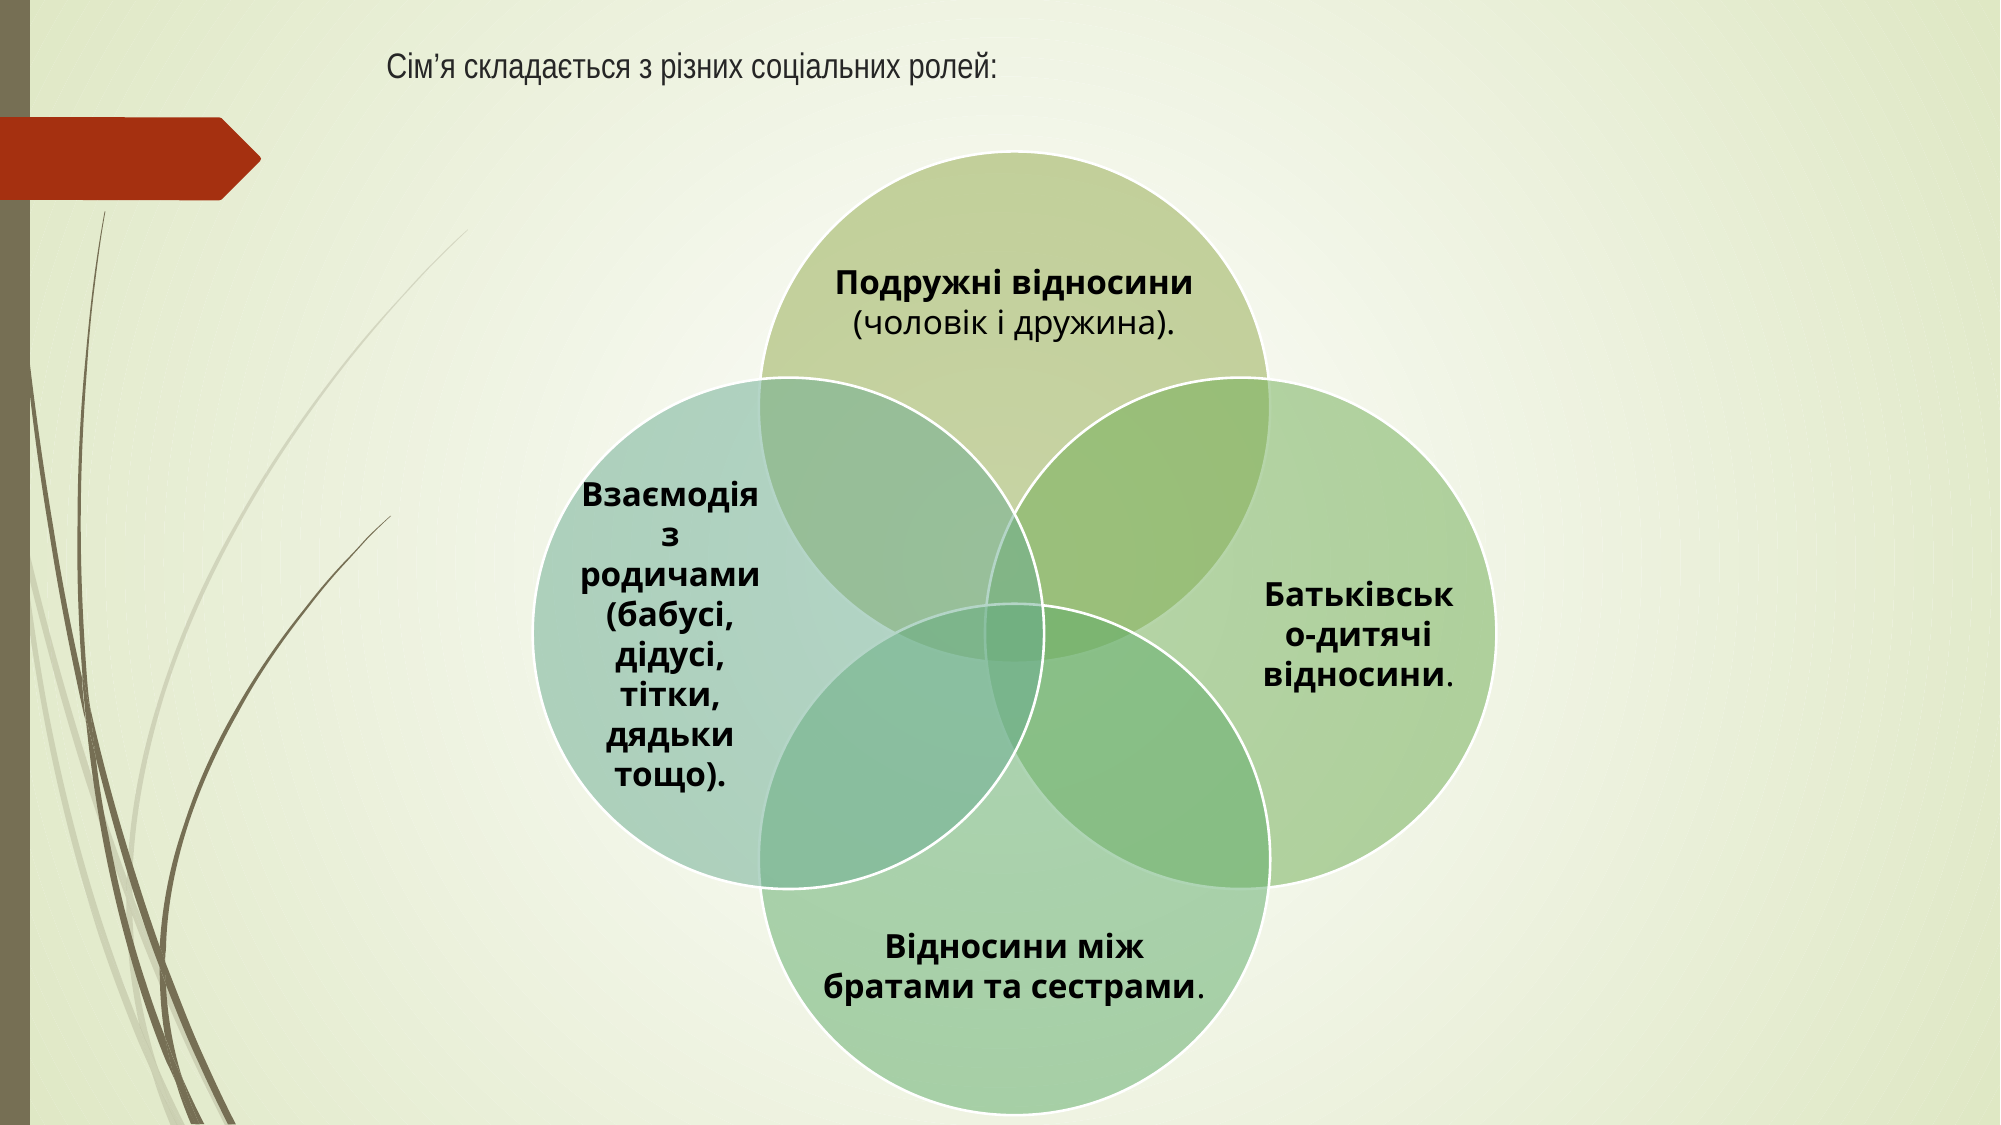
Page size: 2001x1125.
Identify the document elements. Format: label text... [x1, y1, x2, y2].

text_box Відносини між братами та сестрами. [760, 605, 1271, 1116]
text_box Взаємодія з родичами (бабусі, дідусі, тітки, дядьки тощо). [532, 377, 1045, 890]
text_box Подружні відносини (чоловік і дружина). [760, 151, 1269, 512]
title Сім’я складається з різних соціальних ролей: [371, 35, 1834, 142]
text_box Батьківсько-дитячі відносини. [1015, 377, 1497, 888]
